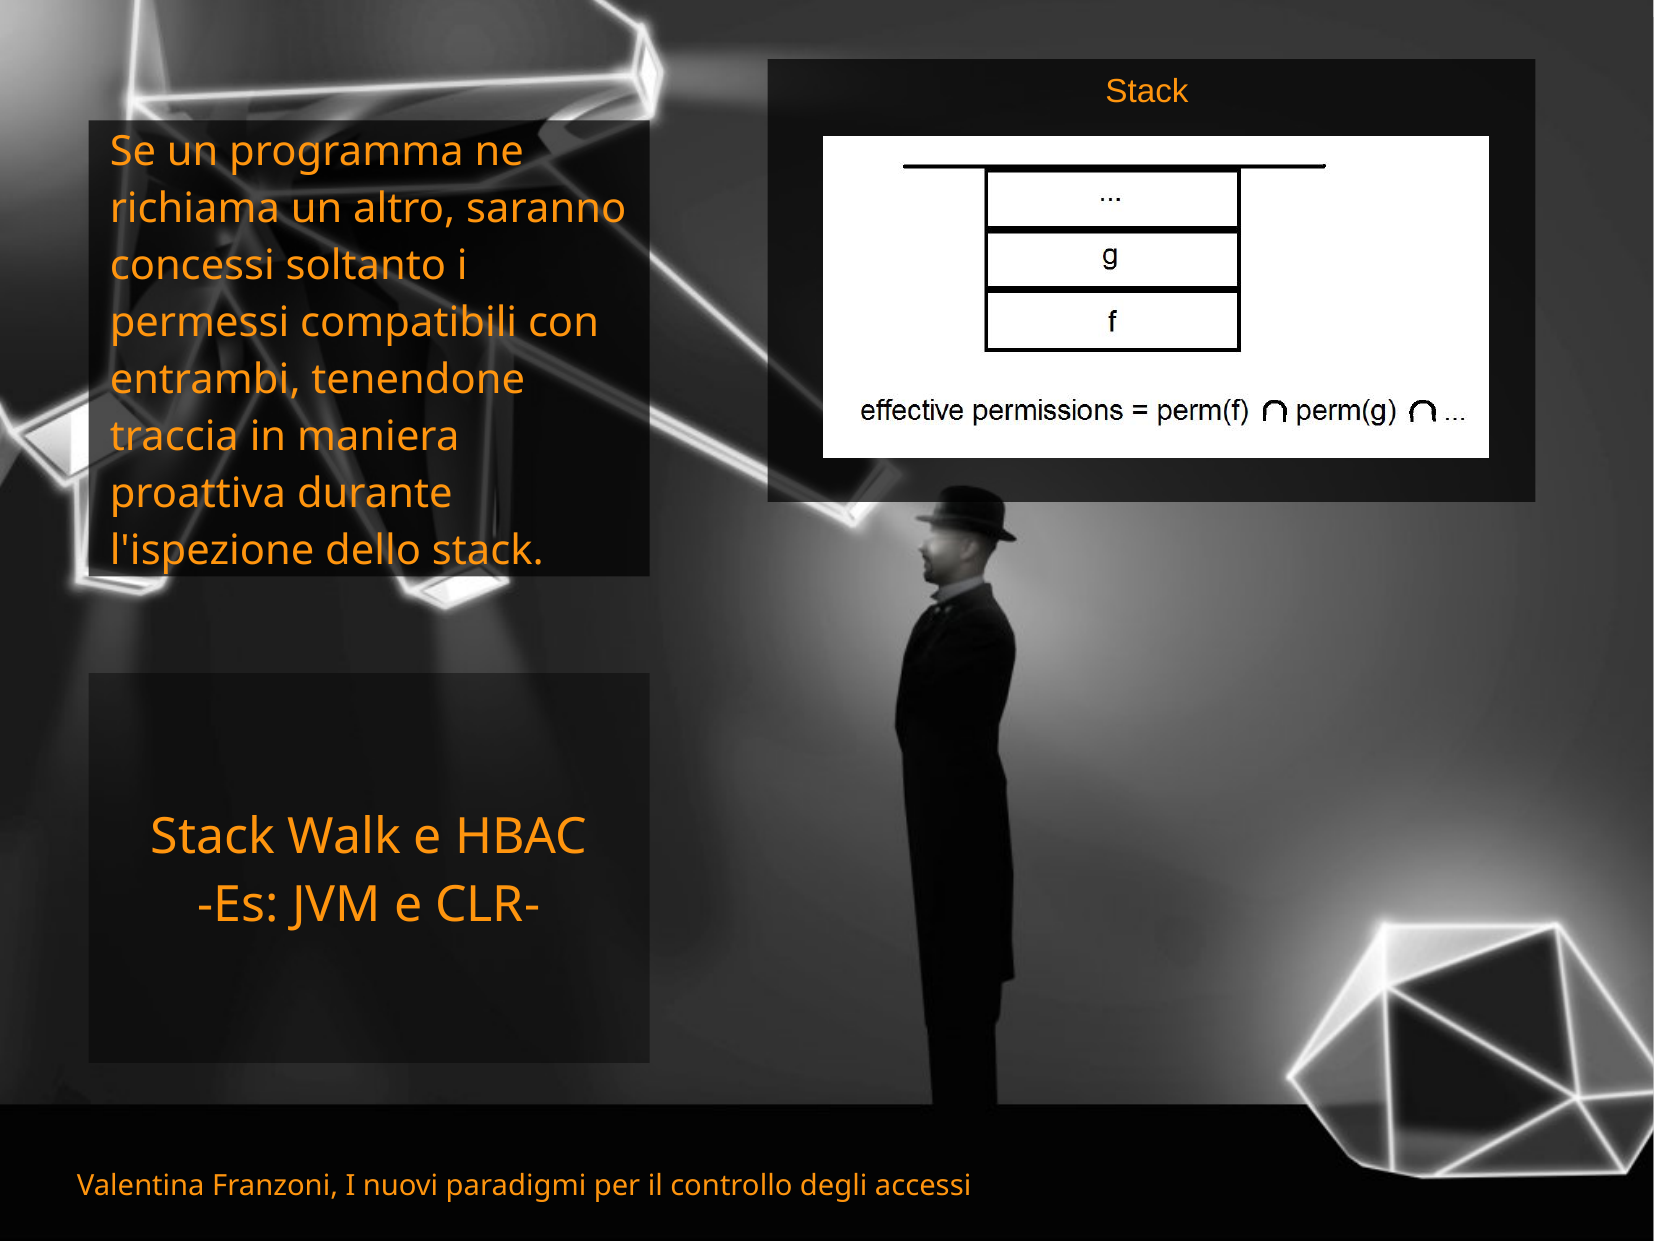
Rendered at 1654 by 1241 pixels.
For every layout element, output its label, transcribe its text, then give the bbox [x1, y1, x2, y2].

picture [0, 0, 1654, 1241]
title [767, 59, 1536, 502]
title Se un programma ne richiama un altro, saranno concessi soltanto i permessi compatibili con entrambi, tenendone traccia in maniera proattiva durante l'ispezione dello stack. [88, 121, 650, 576]
text_box Stack [1090, 65, 1204, 118]
title Stack Walk e HBAC -Es: JVM e CLR- [88, 673, 650, 1063]
title Valentina Franzoni, I nuovi paradigmi per il controllo degli accessi [76, 1139, 1465, 1229]
